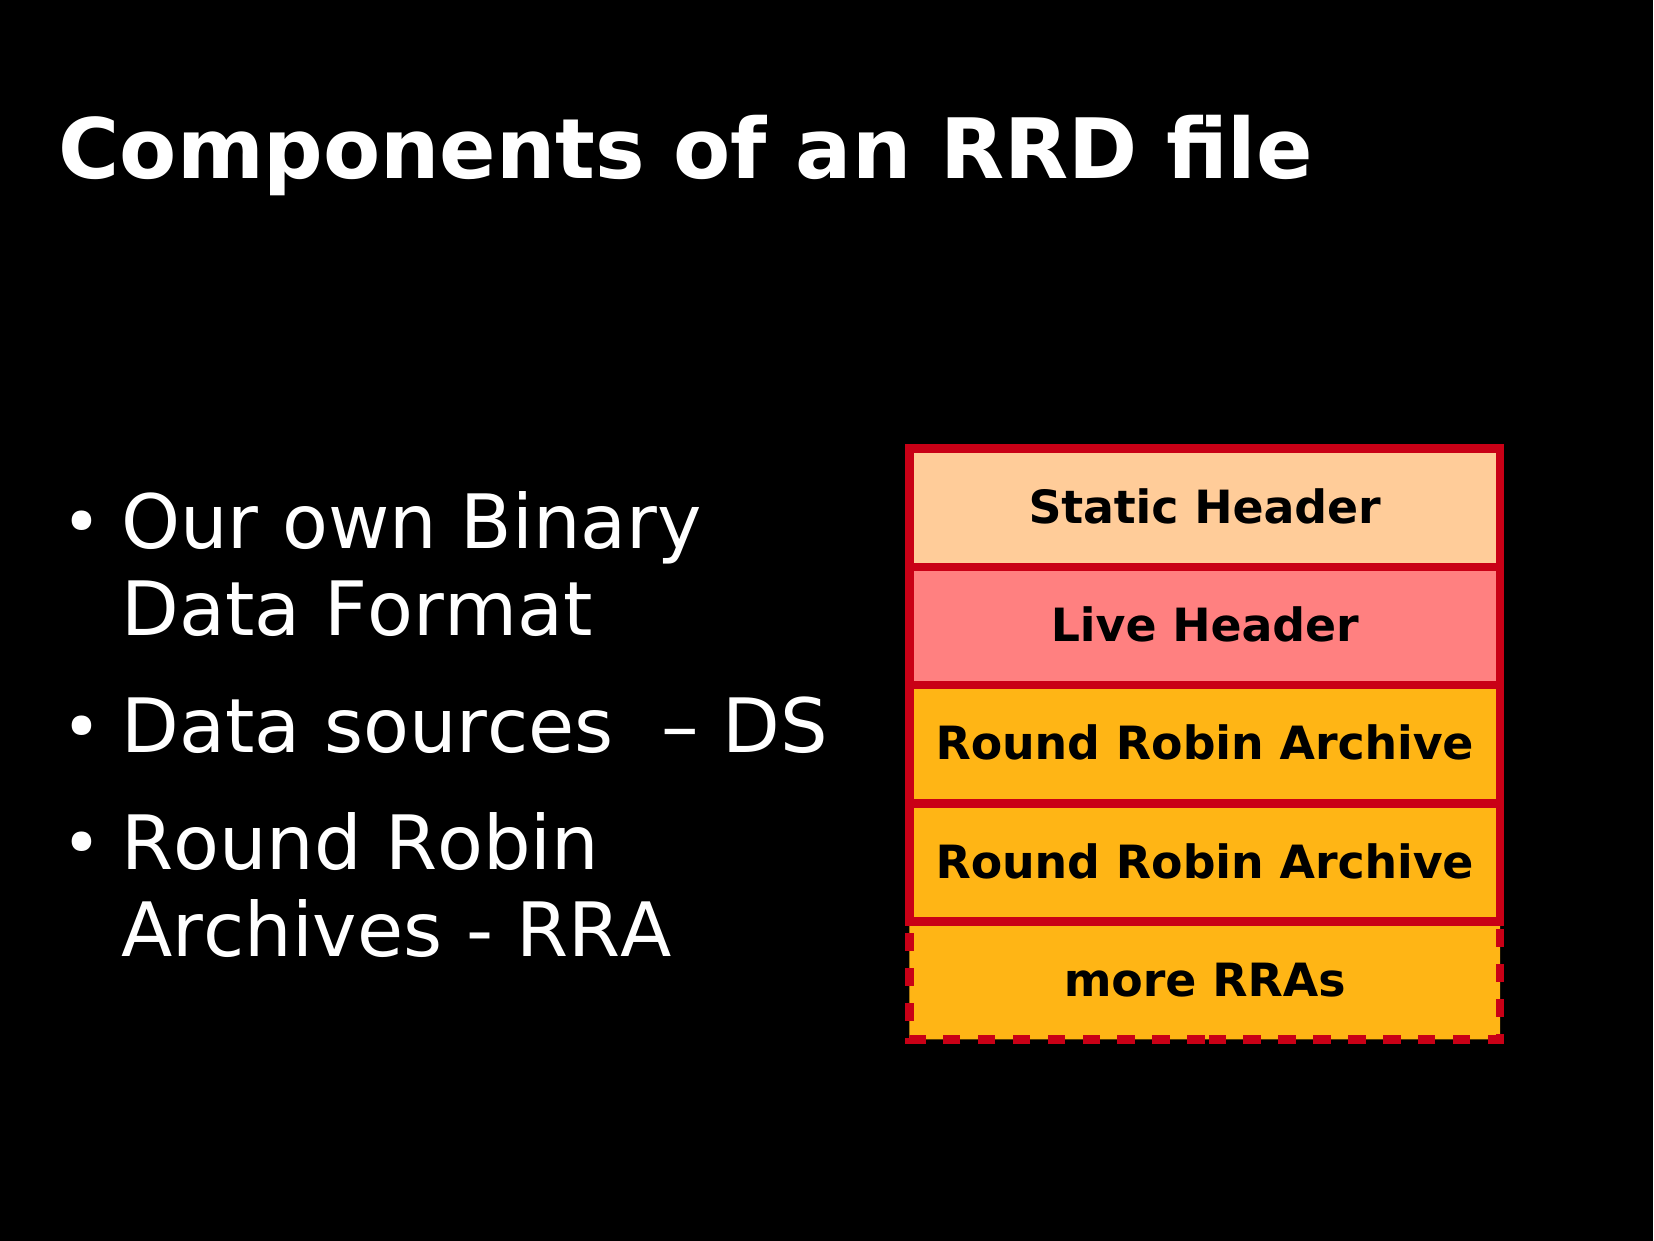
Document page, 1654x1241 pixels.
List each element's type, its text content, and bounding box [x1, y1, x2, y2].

text_box Static Header [909, 448, 1501, 566]
title Components of an RRD file [59, 75, 1607, 225]
text_box Round Robin Archive [909, 803, 1501, 922]
list Our own Binary Data Format Data sources – DS Round Robin Archives - RRA [50, 479, 851, 1065]
text_box more RRAs [909, 922, 1501, 1040]
text_box Round Robin Archive [909, 686, 1501, 803]
text_box Live Header [909, 566, 1501, 686]
